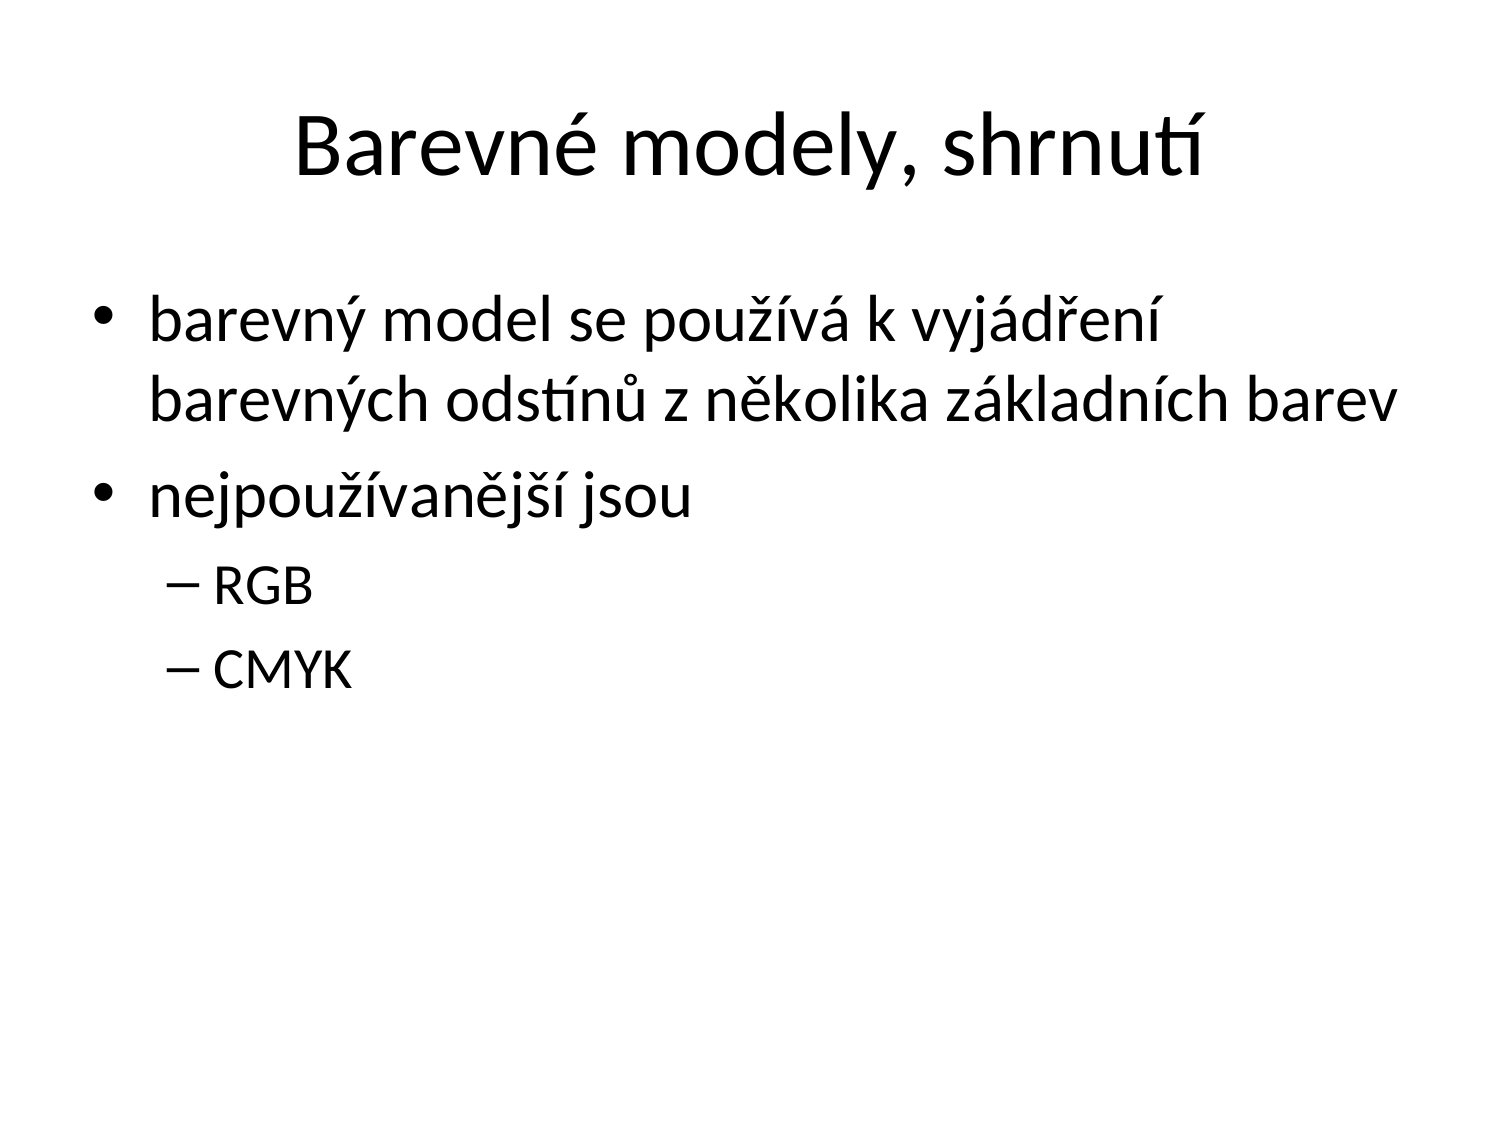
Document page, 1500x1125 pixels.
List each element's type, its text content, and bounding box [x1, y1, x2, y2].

title Barevné modely, shrnutí [75, 45, 1426, 233]
list barevný model se používá k vyjádření barevných odstínů z několika základních barev nejpoužívanější jsou RGB CMYK [76, 267, 1427, 1010]
